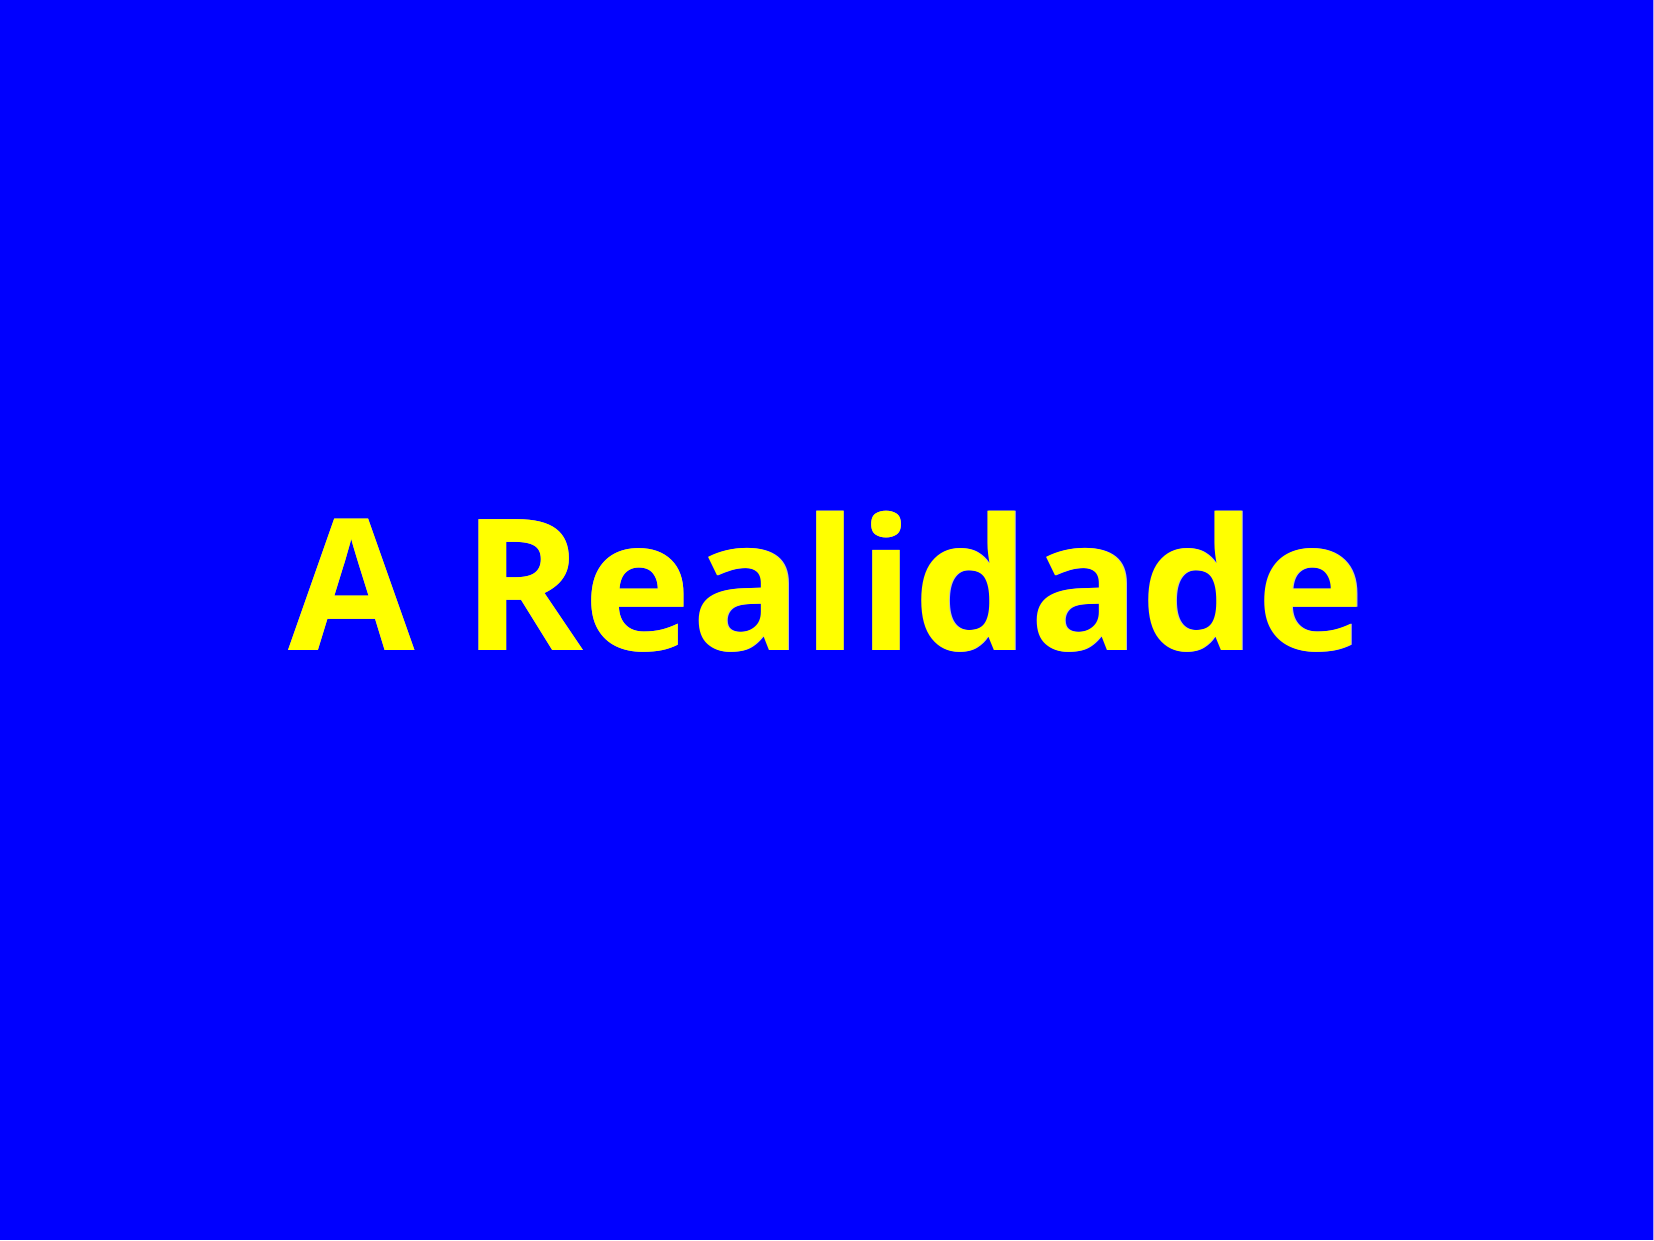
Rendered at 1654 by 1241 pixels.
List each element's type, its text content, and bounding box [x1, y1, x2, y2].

subtitle A Realidade [82, 49, 1571, 1109]
